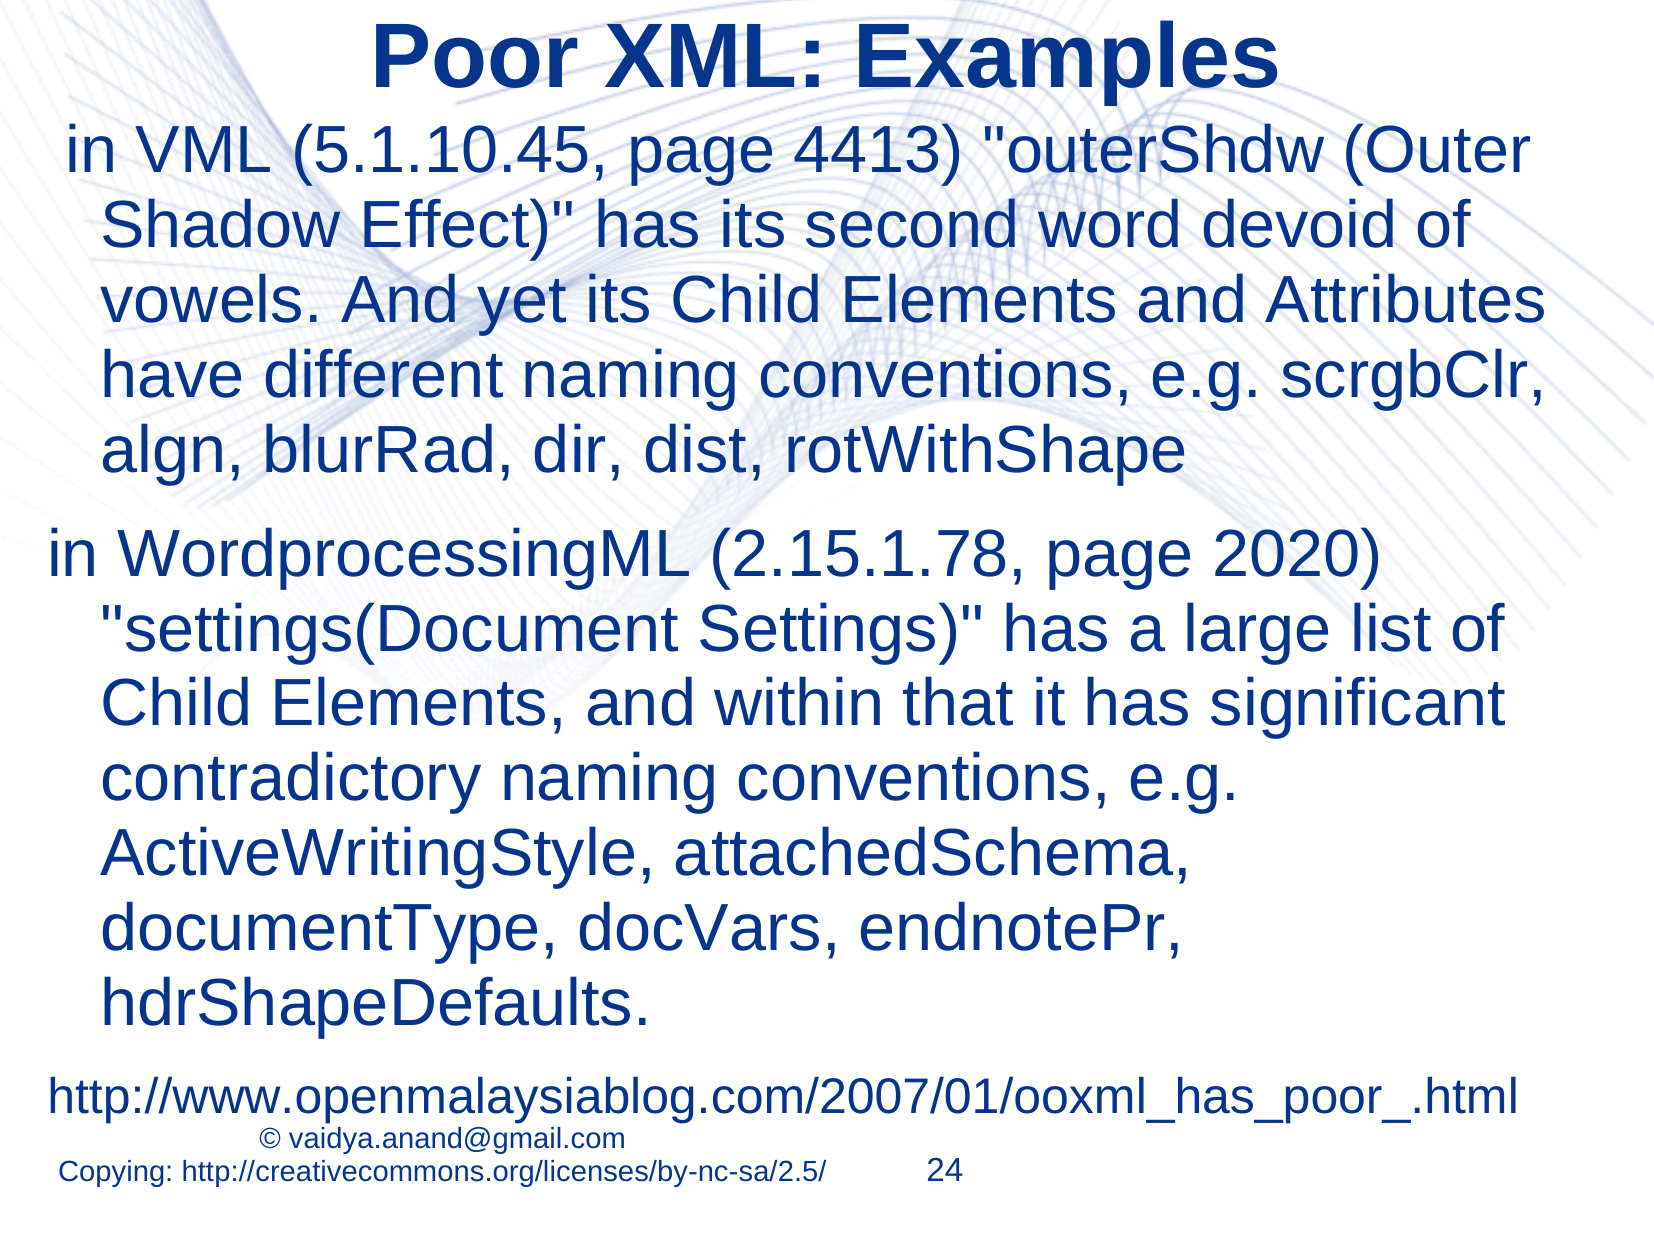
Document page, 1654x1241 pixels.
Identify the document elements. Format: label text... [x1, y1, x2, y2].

picture [0, 0, 1654, 1241]
list in VML (5.1.10.45, page 4413) "outerShdw (Outer Shadow Effect)" has its second word devoid of vowels. And yet its Child Elements and Attributes have different naming conventions, e.g. scrgbClr, algn, blurRad, dir, dist, rotWithShape in WordprocessingML (2.15.1.78, page 2020) "settings(Document Settings)" has a large list of Child Elements, and within that it has significant contradictory naming conventions, e.g. ActiveWritingStyle, attachedSchema, documentType, docVars, endnotePr, hdrShapeDefaults. http://www.openmalaysiablog.com/2007/01/ooxml_has_poor_.html [29, 112, 1625, 1125]
title Poor XML: Examples [29, 0, 1625, 112]
